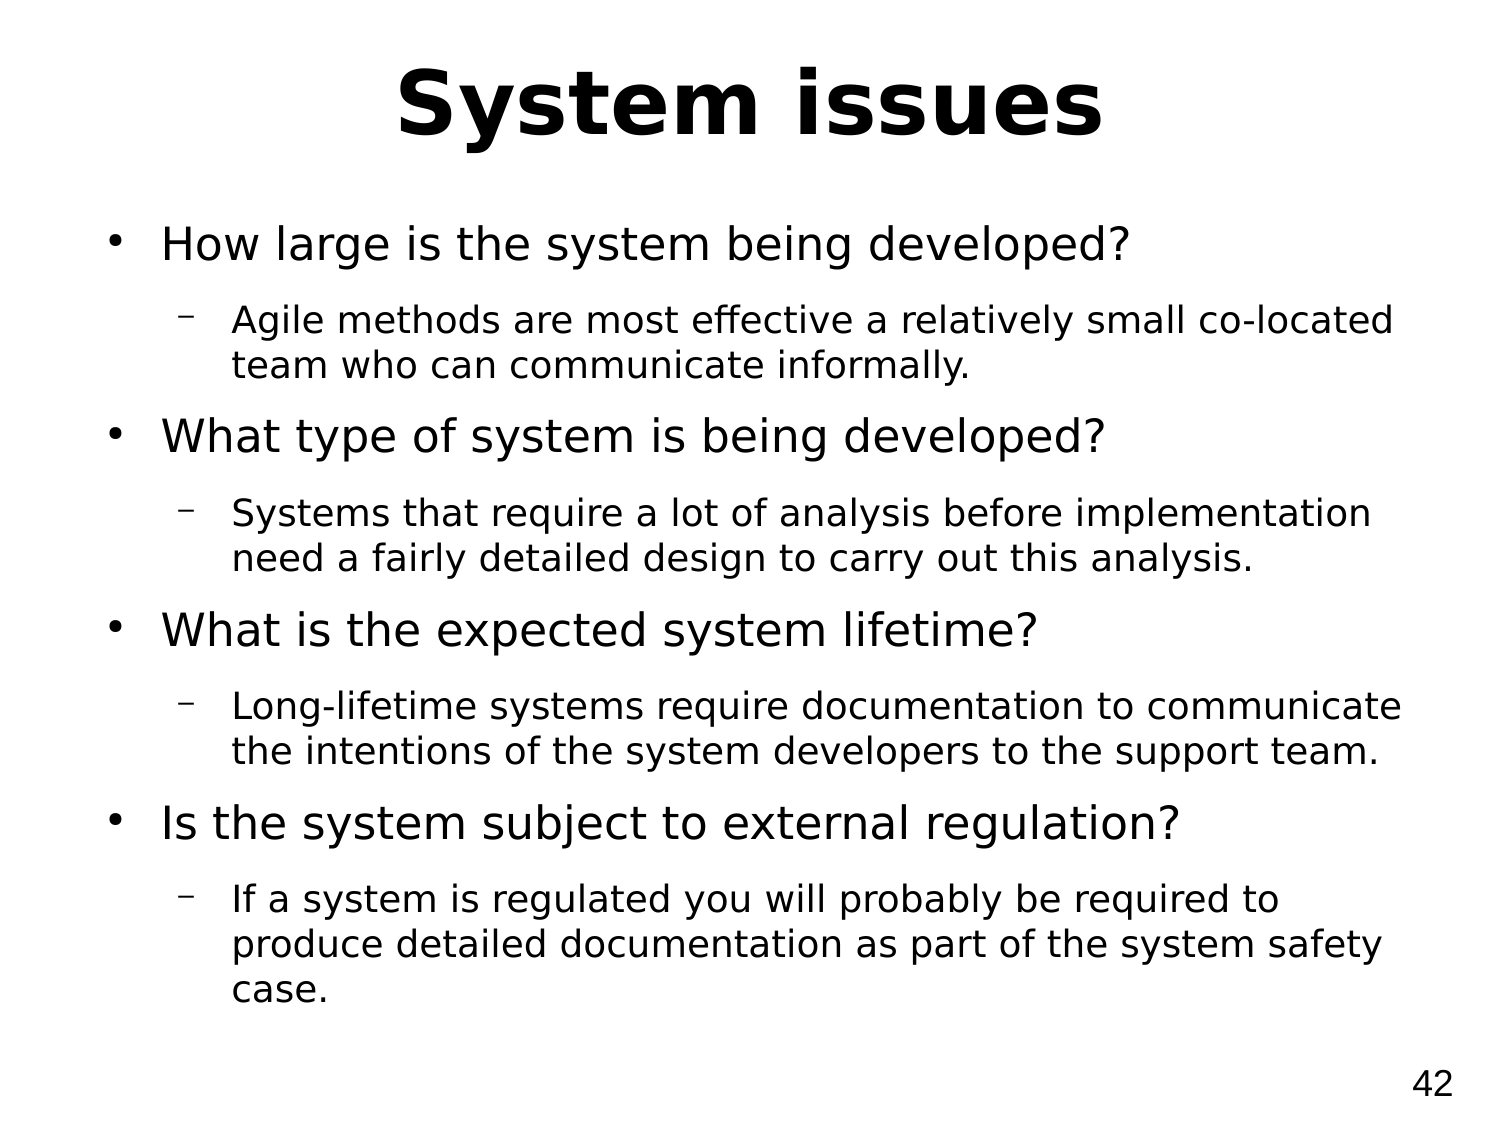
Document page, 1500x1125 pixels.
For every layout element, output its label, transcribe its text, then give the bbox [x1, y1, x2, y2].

title System issues [75, 33, 1425, 166]
list How large is the system being developed? Agile methods are most effective a relatively small co-located team who can communicate informally. What type of system is being developed? Systems that require a lot of analysis before implementation need a fairly detailed design to carry out this analysis. What is the expected system lifetime? Long-lifetime systems require documentation to communicate the intentions of the system developers to the support team. Is the system subject to external regulation? If a system is regulated you will probably be required to produce detailed documentation as part of the system safety case. [75, 206, 1425, 1063]
